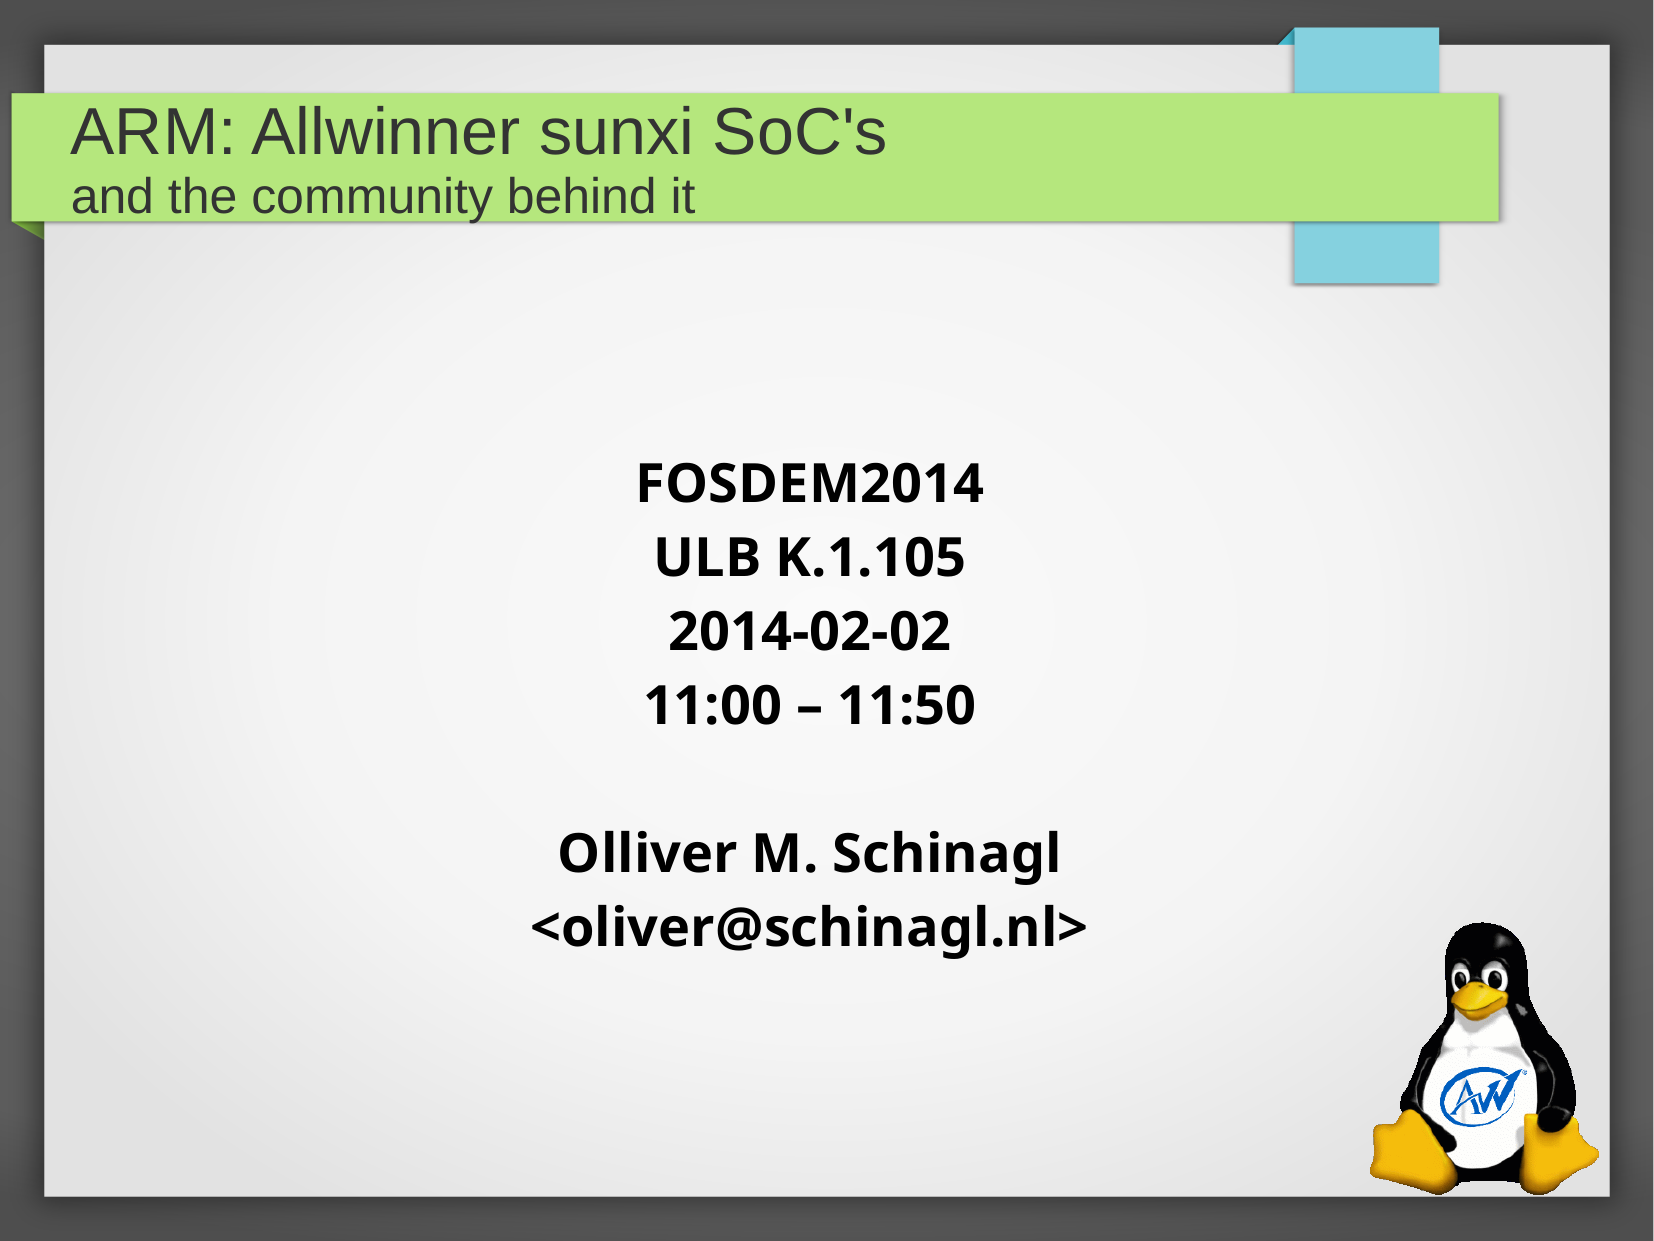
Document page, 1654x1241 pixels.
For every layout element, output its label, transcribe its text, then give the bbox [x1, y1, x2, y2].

title ARM: Allwinner sunxi SoC's and the community behind it [70, 94, 1229, 225]
picture [0, 0, 1654, 1241]
subtitle FOSDEM2014 ULB K.1.105 2014-02-02 11:00 – 11:50 Olliver M. Schinagl <oliver@schinagl.nl> [82, 343, 1538, 1063]
